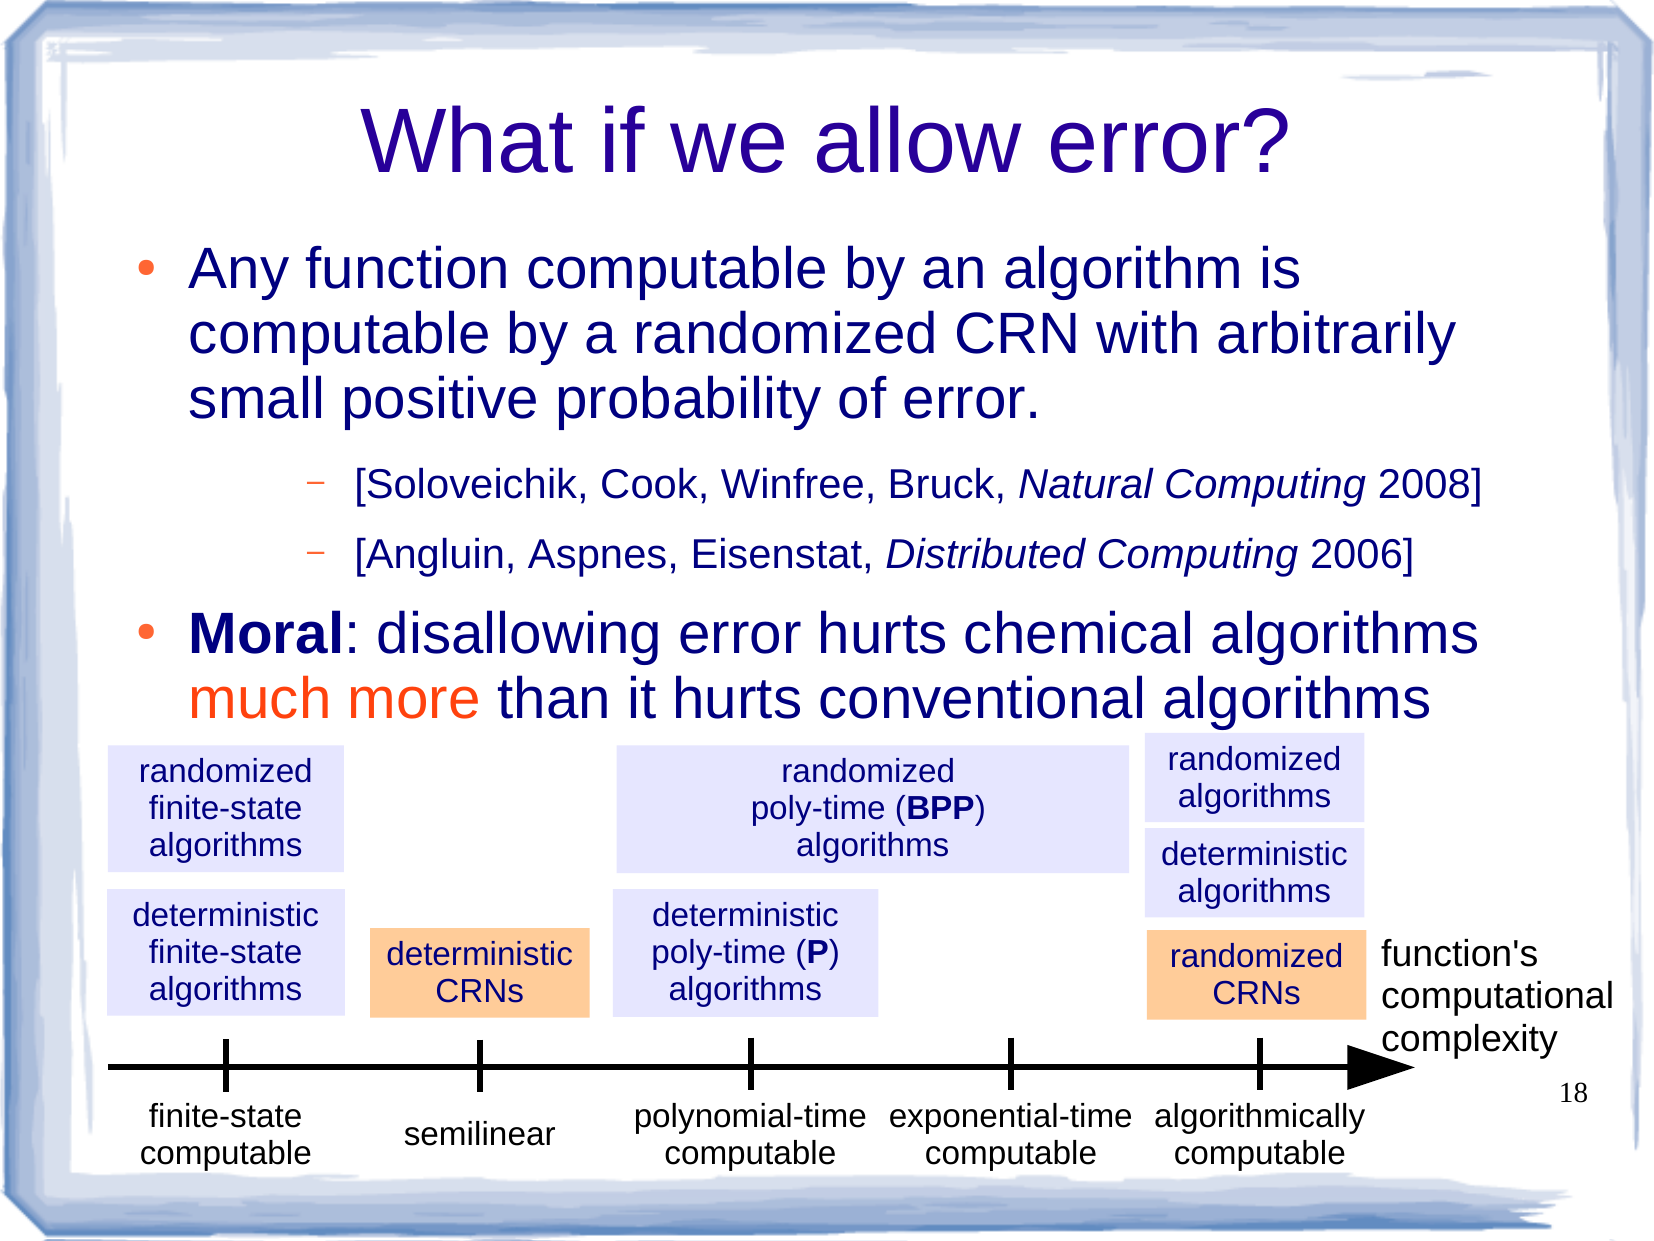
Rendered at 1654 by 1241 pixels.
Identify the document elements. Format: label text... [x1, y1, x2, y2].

list Any function computable by an algorithm is computable by a randomized CRN with arbitrarily small positive probability of error. [Soloveichik, Cook, Winfree, Bruck, Natural Computing 2008] [Angluin, Aspnes, Eisenstat, Distributed Computing 2006] Moral: disallowing error hurts chemical algorithms much more than it hurts conventional algorithms [118, 236, 1571, 746]
text_box exponential-time computable [873, 1090, 1149, 1180]
text_box finite-state computable [116, 1090, 336, 1180]
picture [0, 0, 1654, 1241]
text_box deterministic algorithms [1144, 828, 1365, 918]
text_box deterministic CRNs [370, 928, 590, 1018]
text_box function's computational complexity [1366, 925, 1641, 1067]
text_box semilinear [388, 1108, 571, 1161]
text_box algorithmically computable [1149, 1090, 1383, 1180]
title What if we allow error? [82, 37, 1571, 245]
text_box polynomial-time computable [612, 1090, 873, 1180]
text_box randomized algorithms [1144, 732, 1365, 823]
text_box deterministic finite-state algorithms [107, 889, 345, 1016]
text_box randomized finite-state algorithms [107, 745, 344, 873]
text_box deterministic poly-time (P) algorithms [612, 889, 879, 1017]
text_box randomized poly-time (BPP) algorithms [616, 745, 1130, 874]
text_box randomized CRNs [1146, 930, 1366, 1020]
